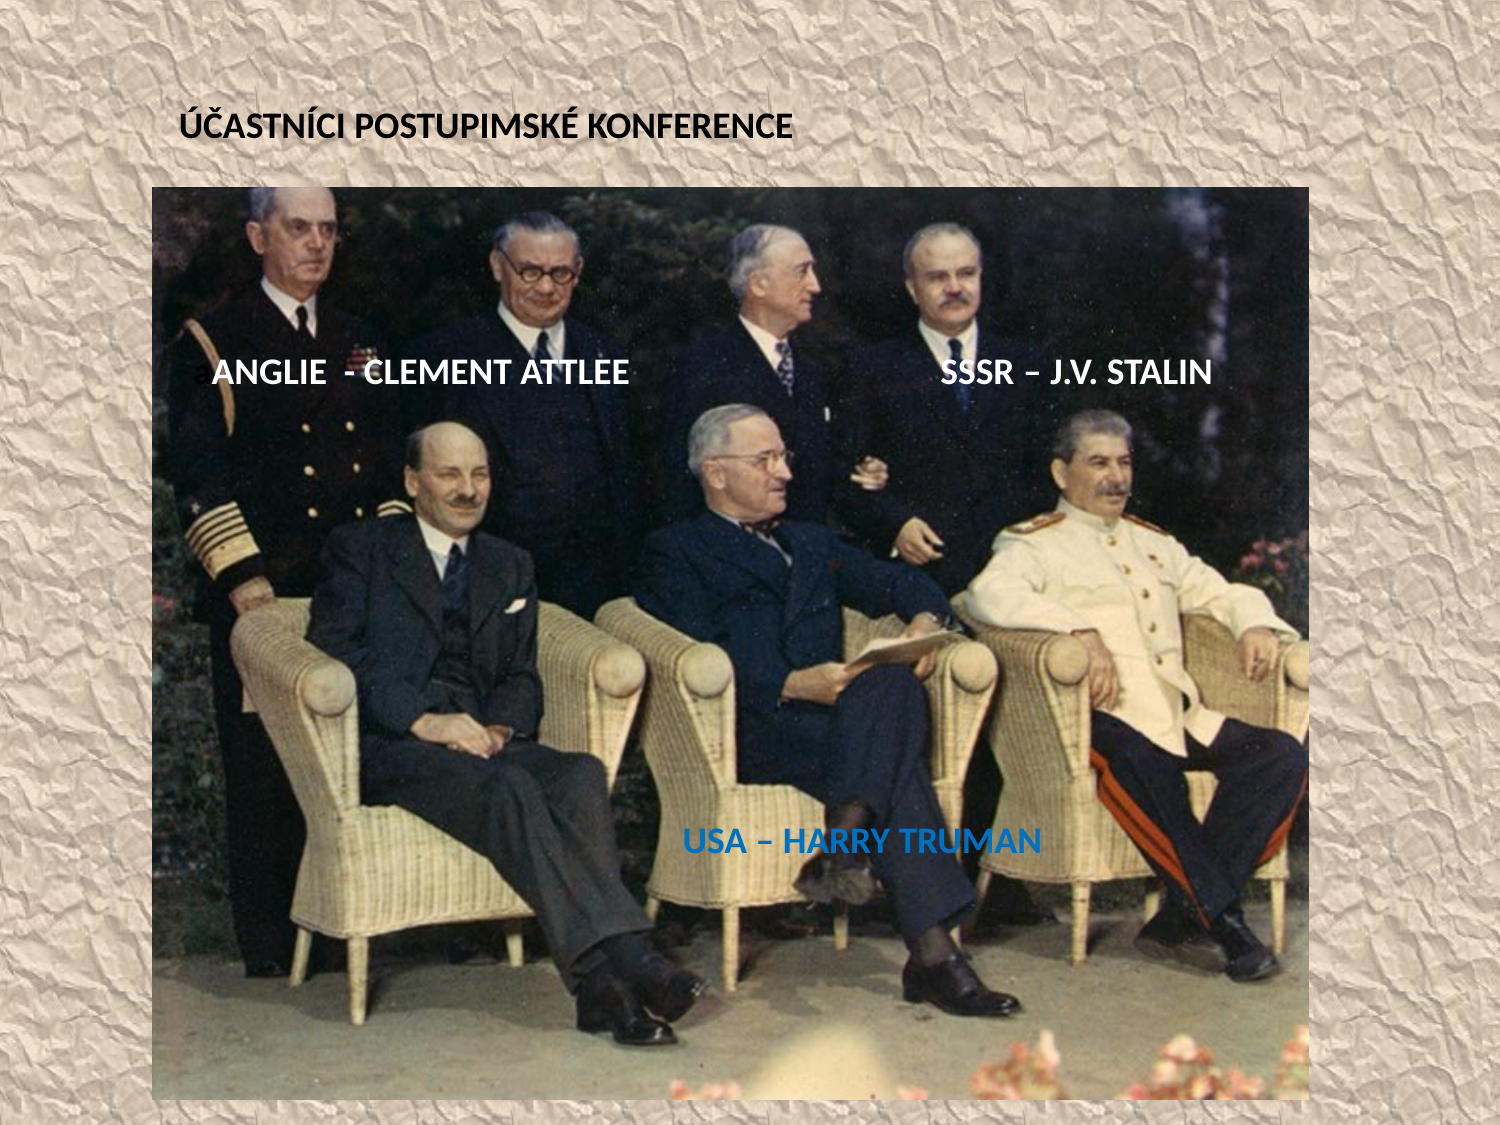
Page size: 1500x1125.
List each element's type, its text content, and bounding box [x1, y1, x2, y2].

text_box USA – HARRY TRUMAN [667, 808, 1067, 869]
text_box SSSR – J.V. STALIN [925, 339, 1325, 400]
text_box ÚČASTNÍCI POSTUPIMSKÉ KONFERENCE [163, 93, 1301, 154]
text_box aANGLIE - CLEMENT ATTLEE [178, 339, 646, 400]
picture [152, 187, 1309, 1100]
